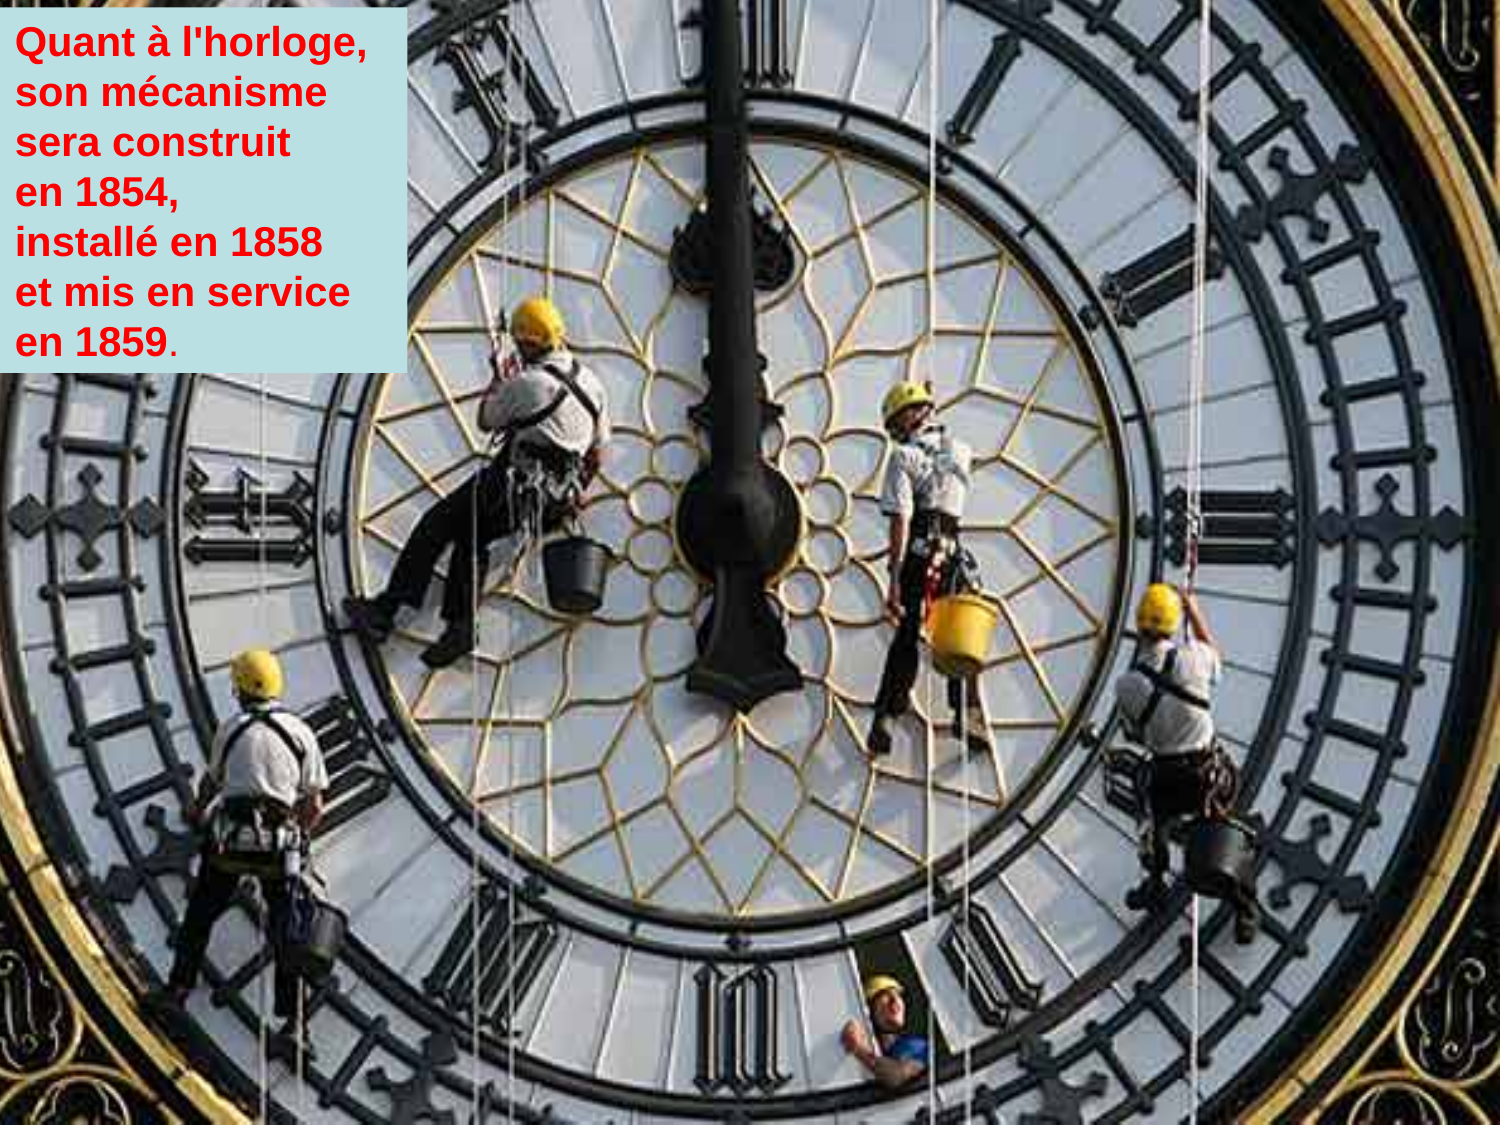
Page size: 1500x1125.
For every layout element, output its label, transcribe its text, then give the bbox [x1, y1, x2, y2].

text_box Quant à l'horloge, son mécanisme sera construit en 1854, installé en 1858 et mis en service en 1859. [0, 7, 408, 373]
picture [0, 0, 1500, 1125]
